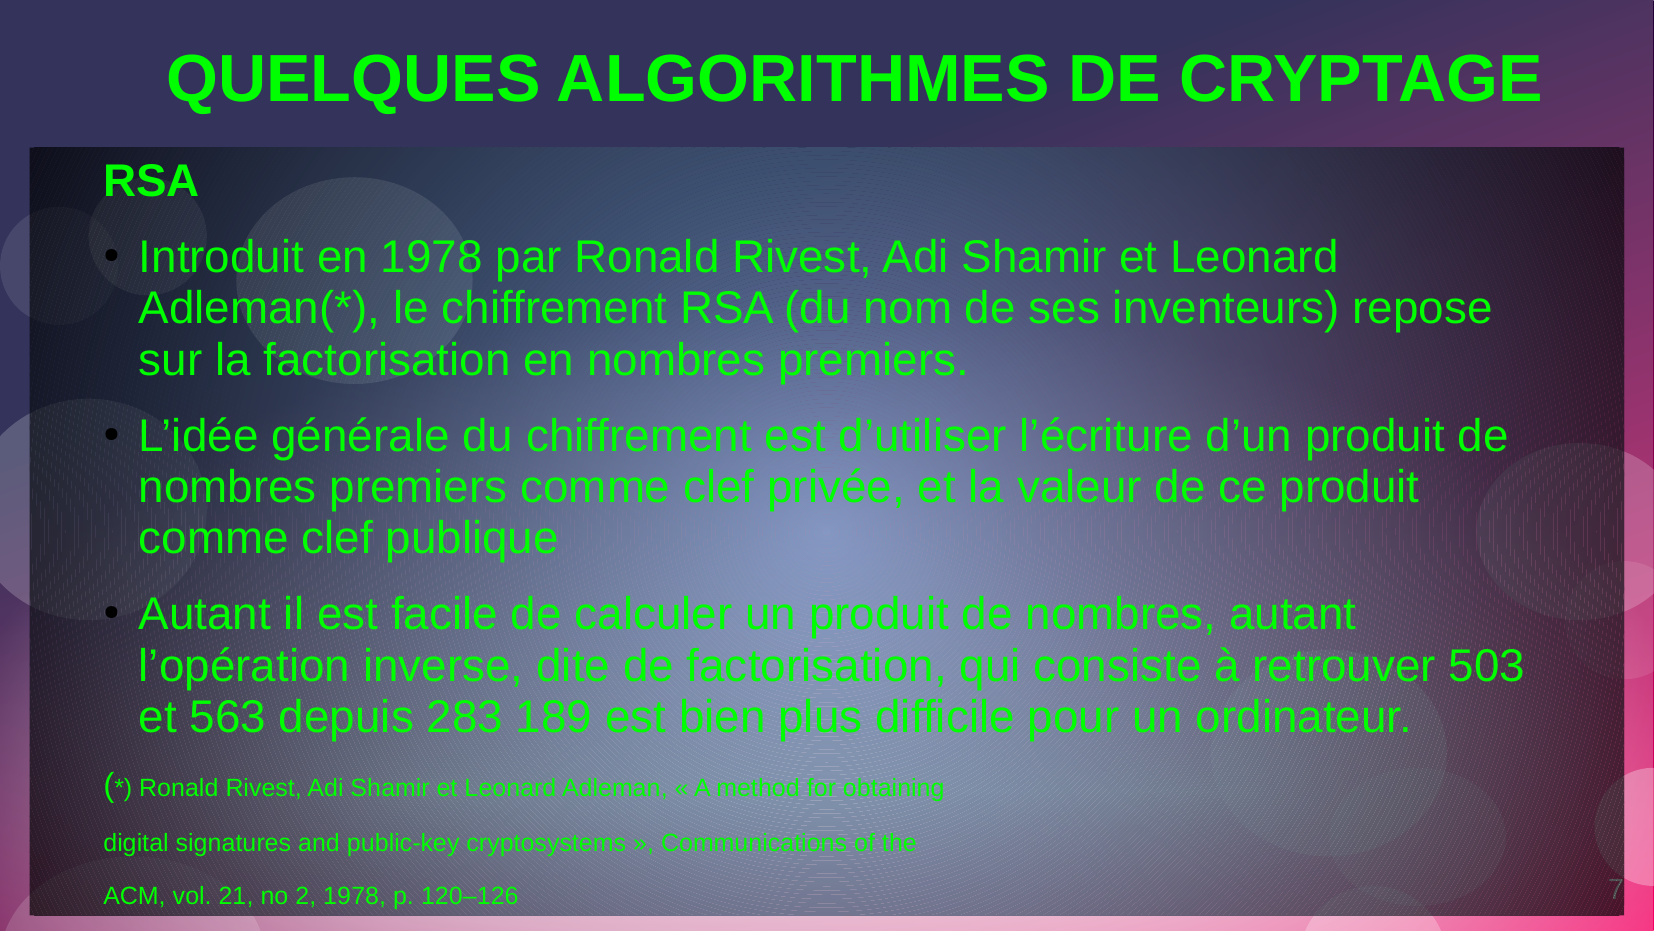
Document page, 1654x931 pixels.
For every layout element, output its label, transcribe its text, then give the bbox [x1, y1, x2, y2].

text_box [1566, 147, 1625, 916]
text_box [29, 147, 88, 916]
text_box RSA Introduit en 1978 par Ronald Rivest, Adi Shamir et Leonard Adleman(*), le chiffrement RSA (du nom de ses inventeurs) repose sur la factorisation en nombres premiers. L’idée générale du chiffrement est d’utiliser l’écriture d’un produit de nombres premiers comme clef privée, et la valeur de ce produit comme clef publique Autant il est facile de calculer un produit de nombres, autant l’opération inverse, dite de factorisation, qui consiste à retrouver 503 et 563 depuis 283 189 est bien plus difficile pour un ordinateur. (*) Ronald Rivest, Adi Shamir et Leonard Adleman, « A method for obtaining digital signatures and public-key cryptosystems », Communications of the ACM, vol. 21, no 2, 1978, p. 120–126 [88, 147, 1566, 916]
title Quelques algorithmes de cryptage [90, 19, 1568, 138]
